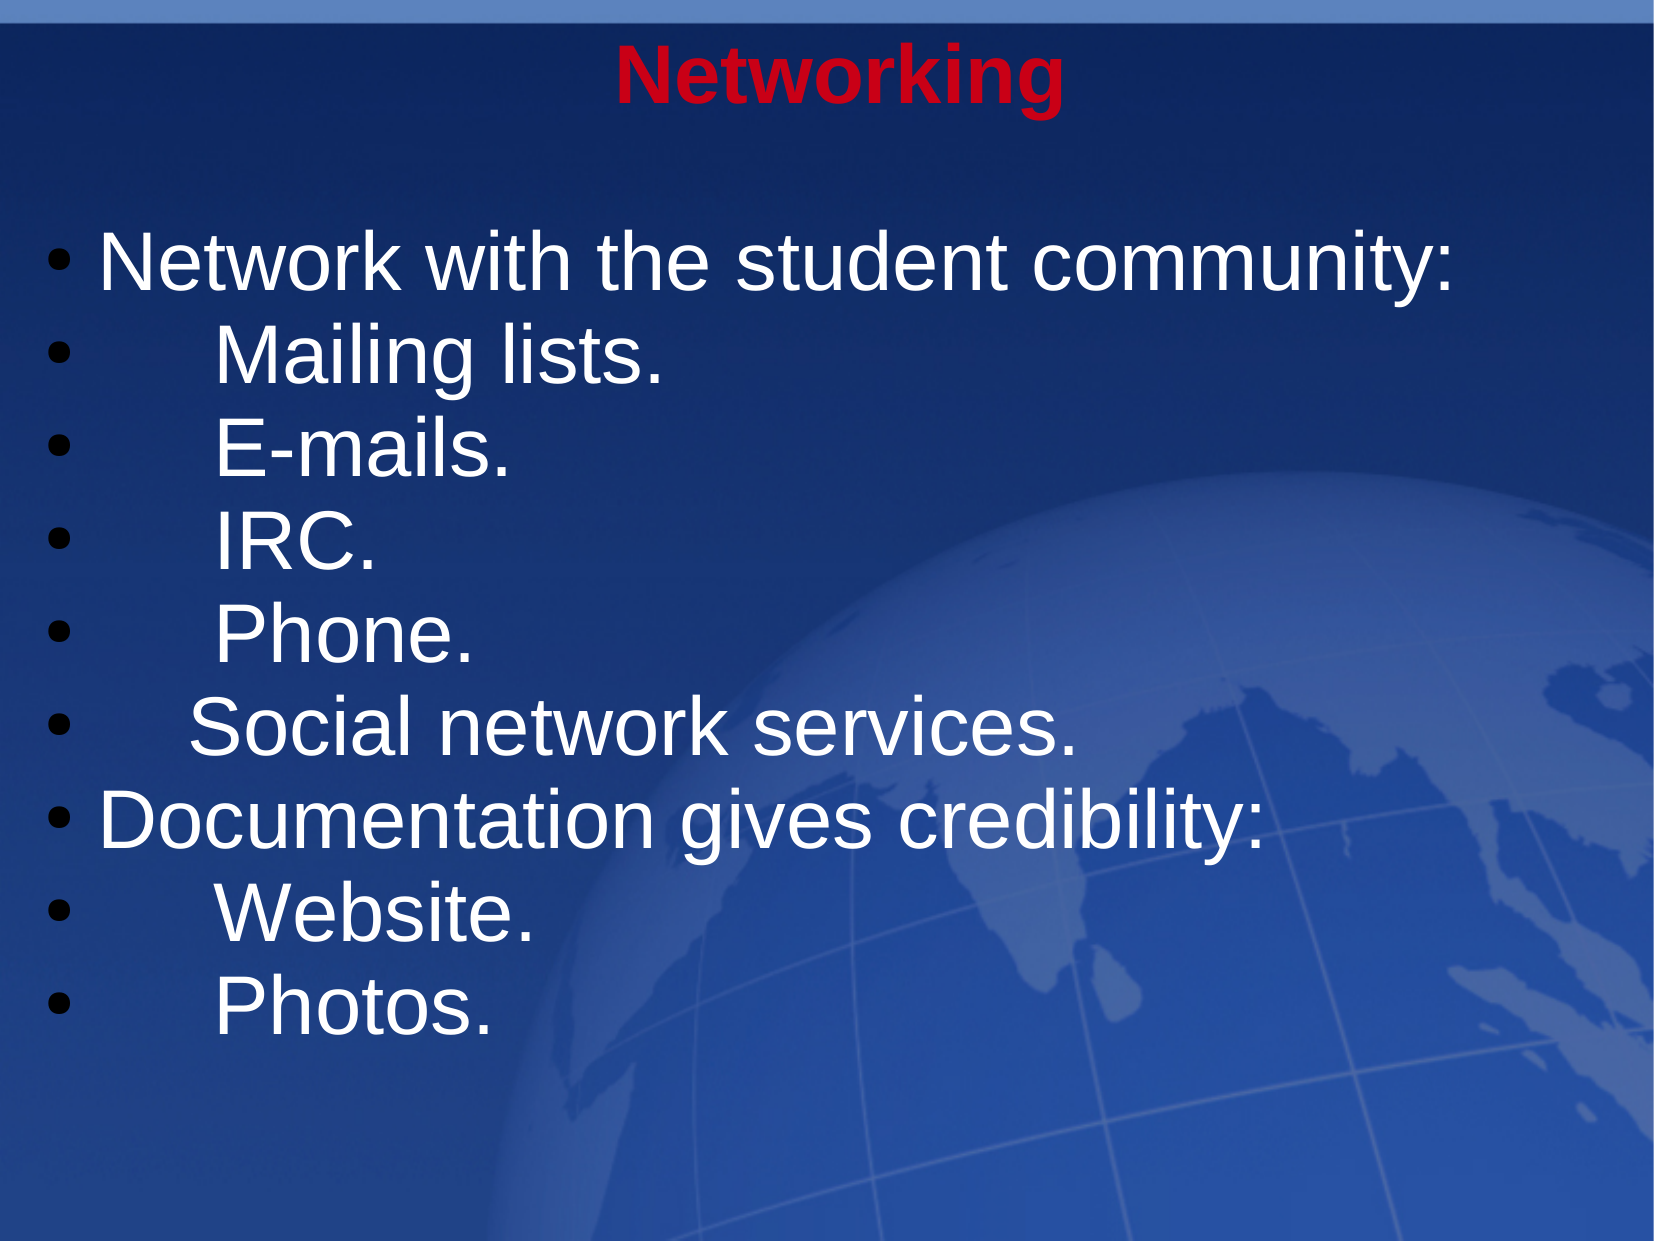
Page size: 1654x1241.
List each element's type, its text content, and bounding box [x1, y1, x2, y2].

text_box Network with the student community: Mailing lists. E-mails. IRC. Phone. Social network services. Documentation gives credibility: Website. Photos. [29, 207, 1568, 1152]
picture [0, 0, 1654, 1241]
text_box Networking [109, 20, 1573, 143]
